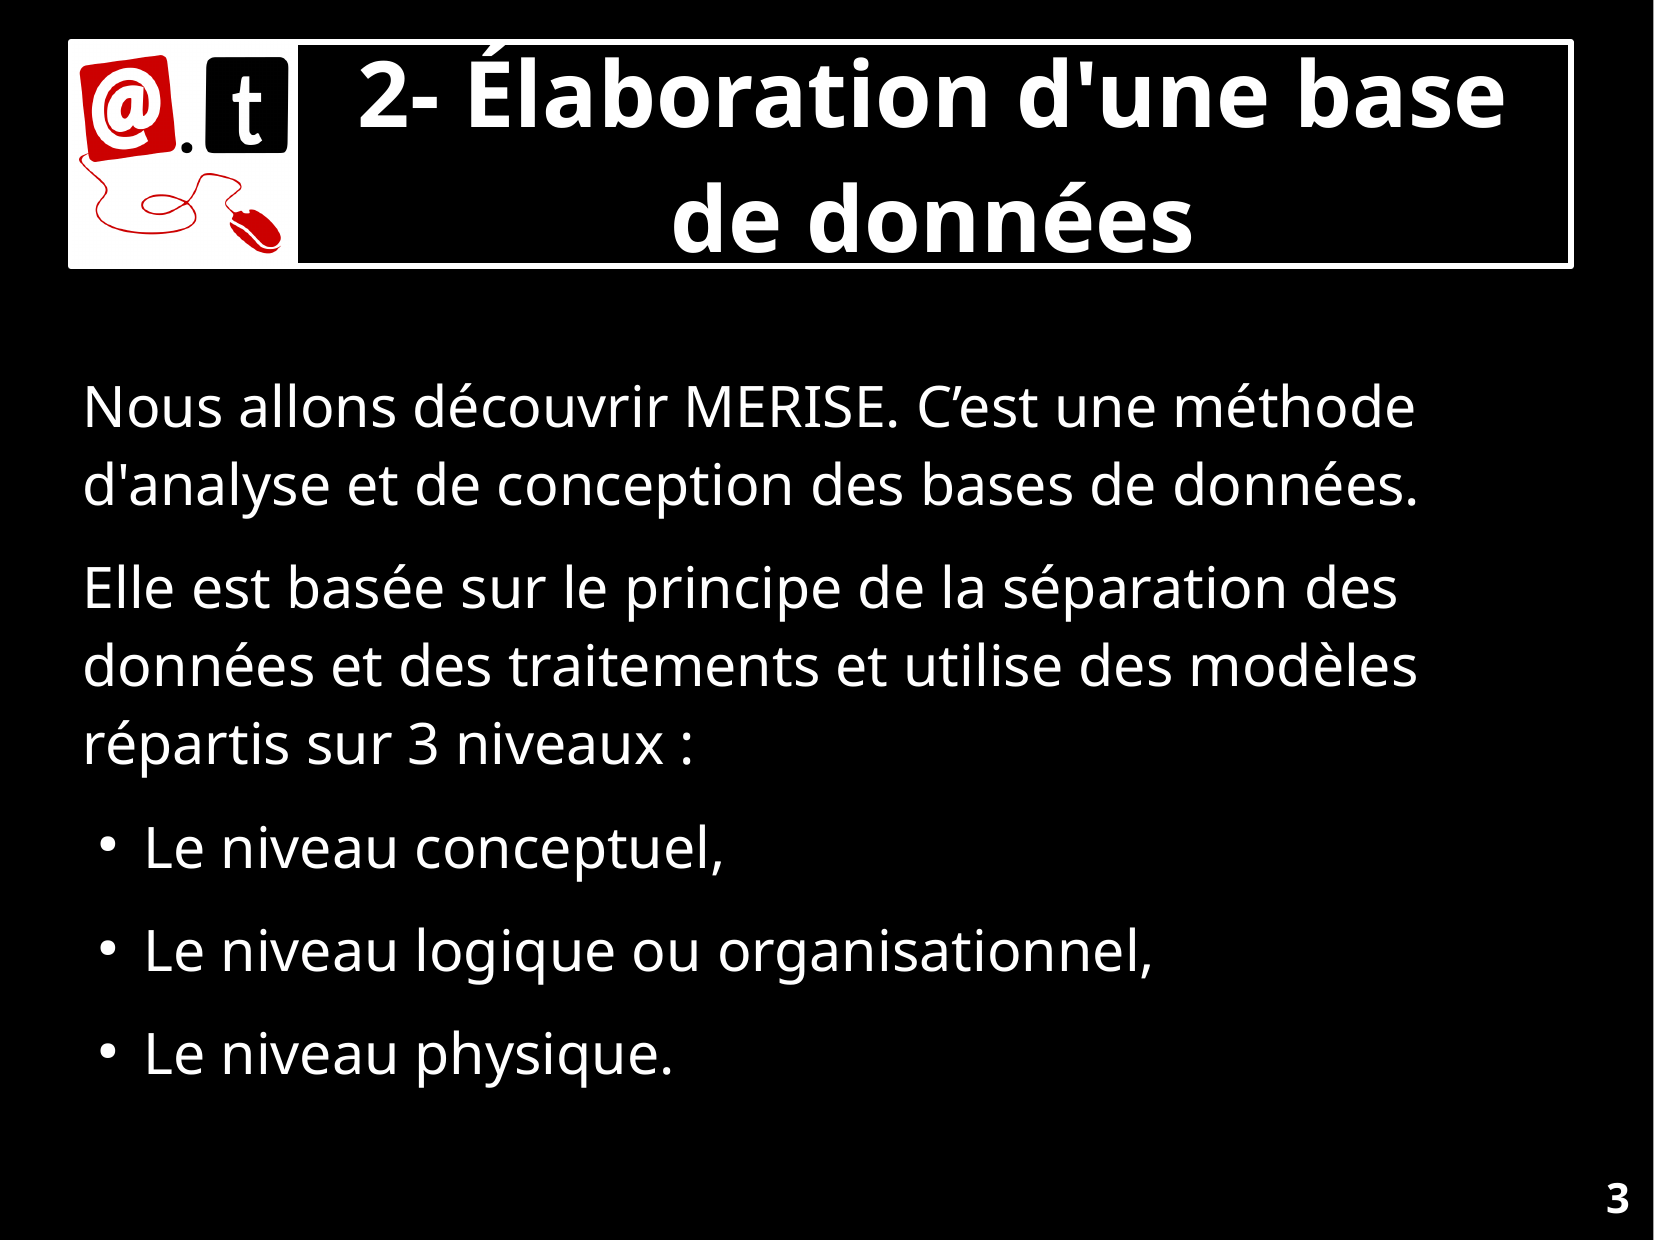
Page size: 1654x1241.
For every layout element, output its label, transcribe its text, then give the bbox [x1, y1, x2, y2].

list Nous allons découvrir MERISE. C’est une méthode d'analyse et de conception des bases de données. Elle est basée sur le principe de la séparation des données et des traitements et utilise des modèles répartis sur 3 niveaux : Le niveau conceptuel, Le niveau logique ou organisationnel, Le niveau physique. [82, 366, 1571, 1099]
title 2- Élaboration d'une base de données [295, 41, 1571, 267]
picture [72, 43, 292, 266]
